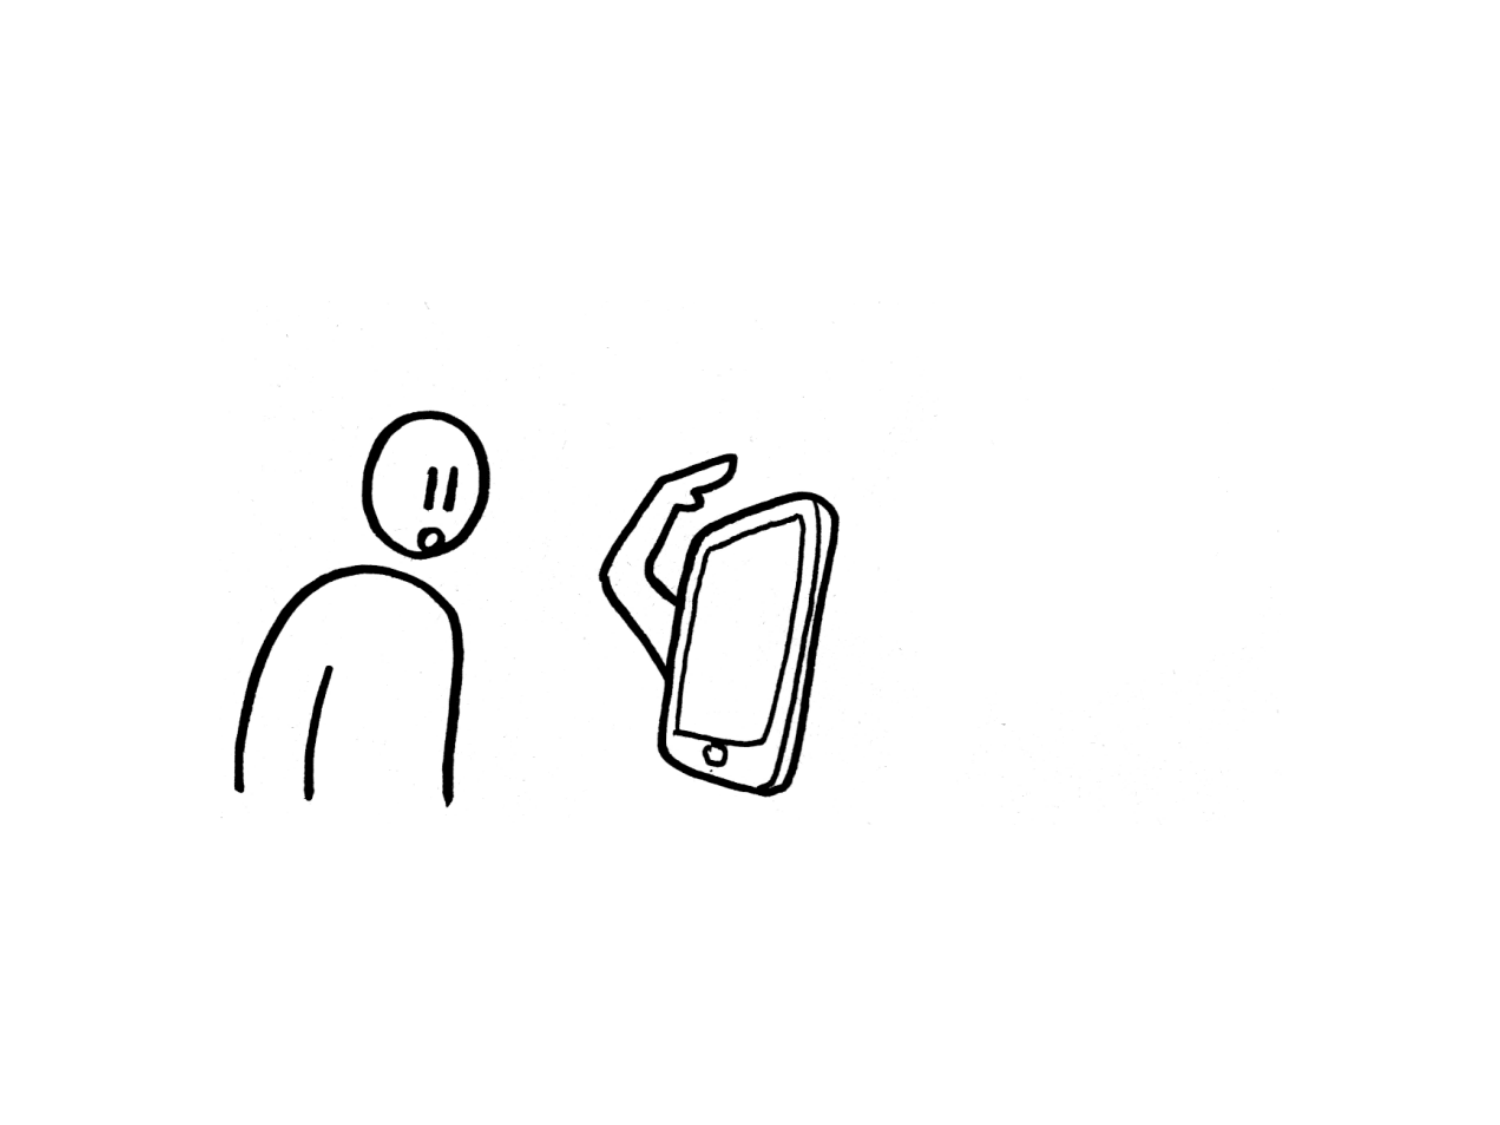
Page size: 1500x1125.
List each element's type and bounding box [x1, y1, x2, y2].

picture [218, 300, 1282, 825]
